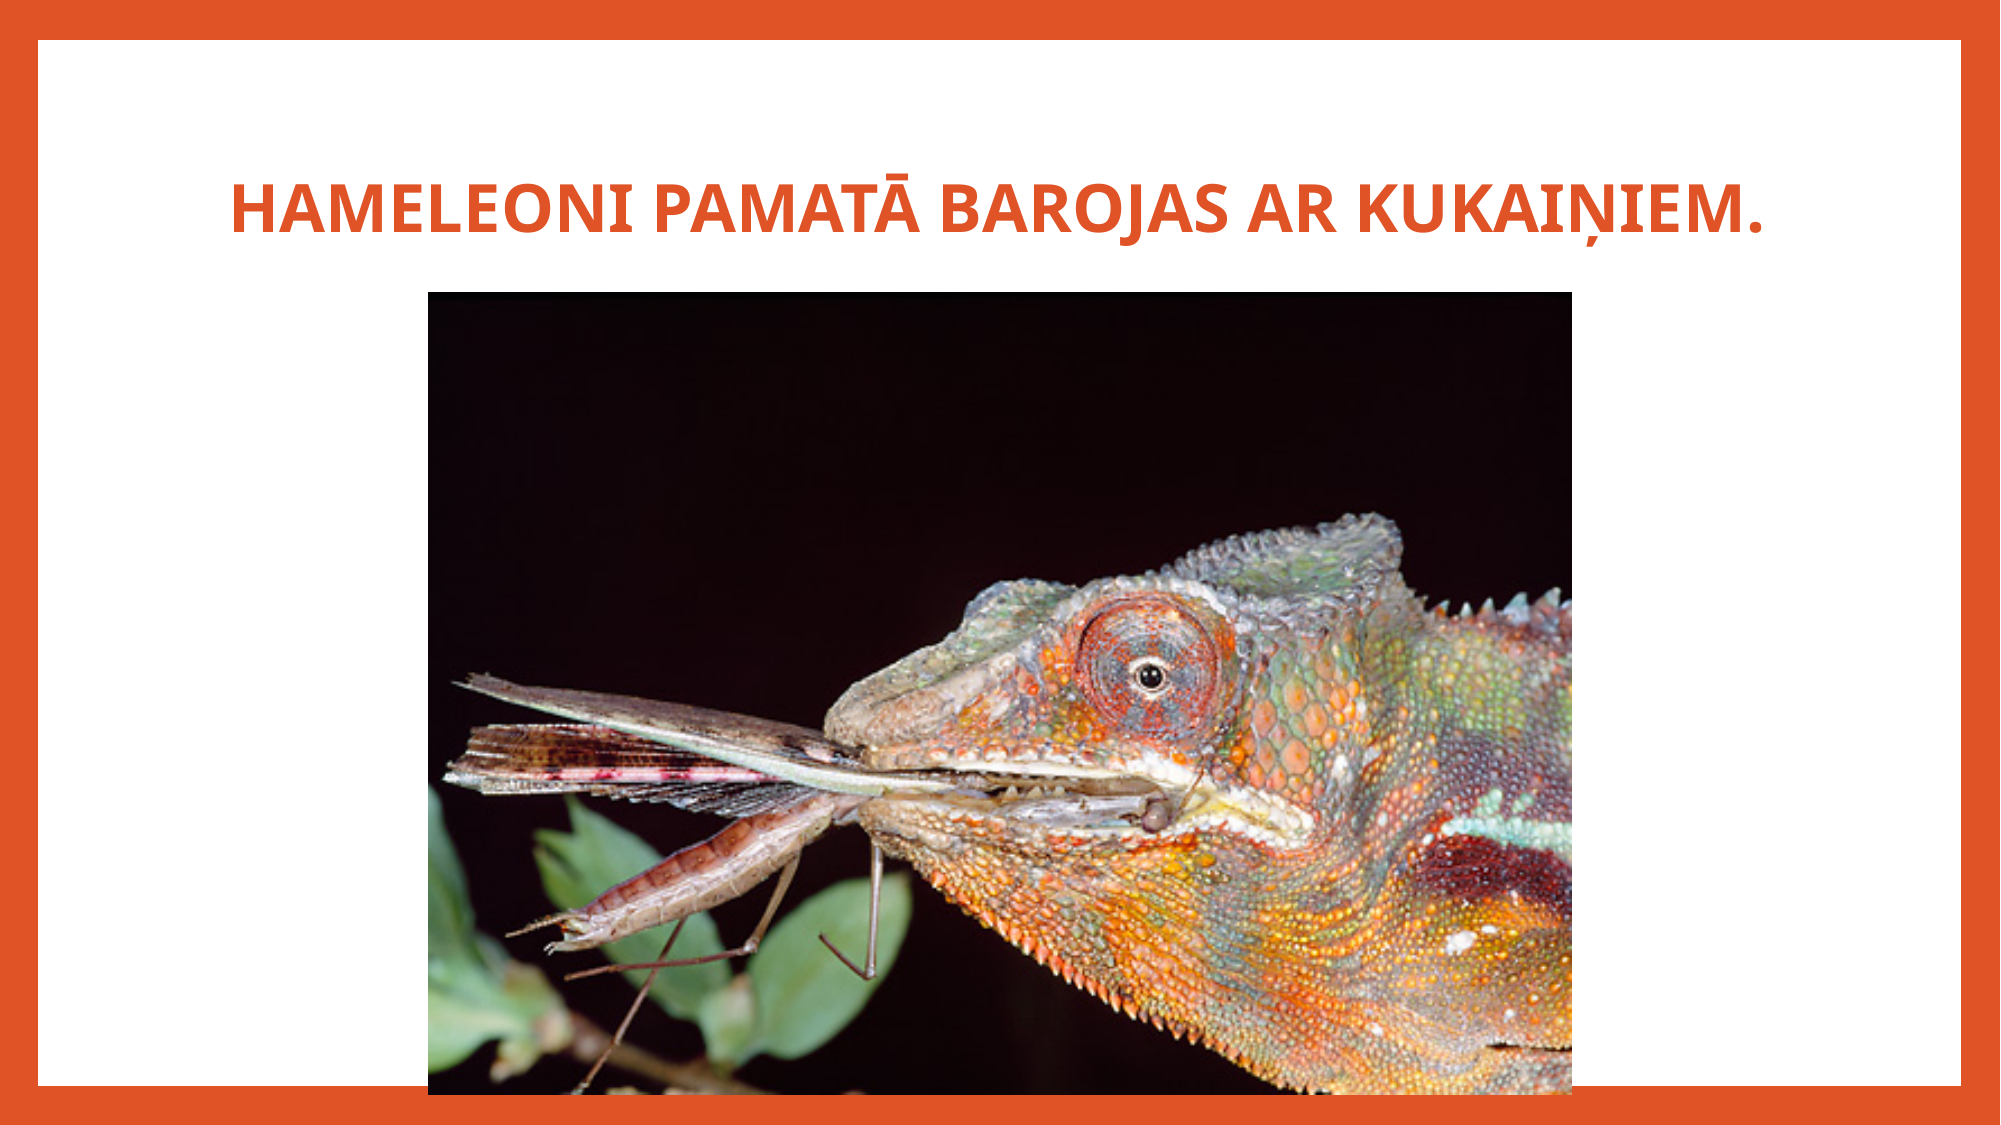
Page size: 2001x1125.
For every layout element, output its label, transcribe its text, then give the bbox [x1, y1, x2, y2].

title HAMELEONI PAMATĀ BAROJAS AR KUKAIŅIEM. [187, 99, 1808, 323]
picture [428, 292, 1572, 1096]
